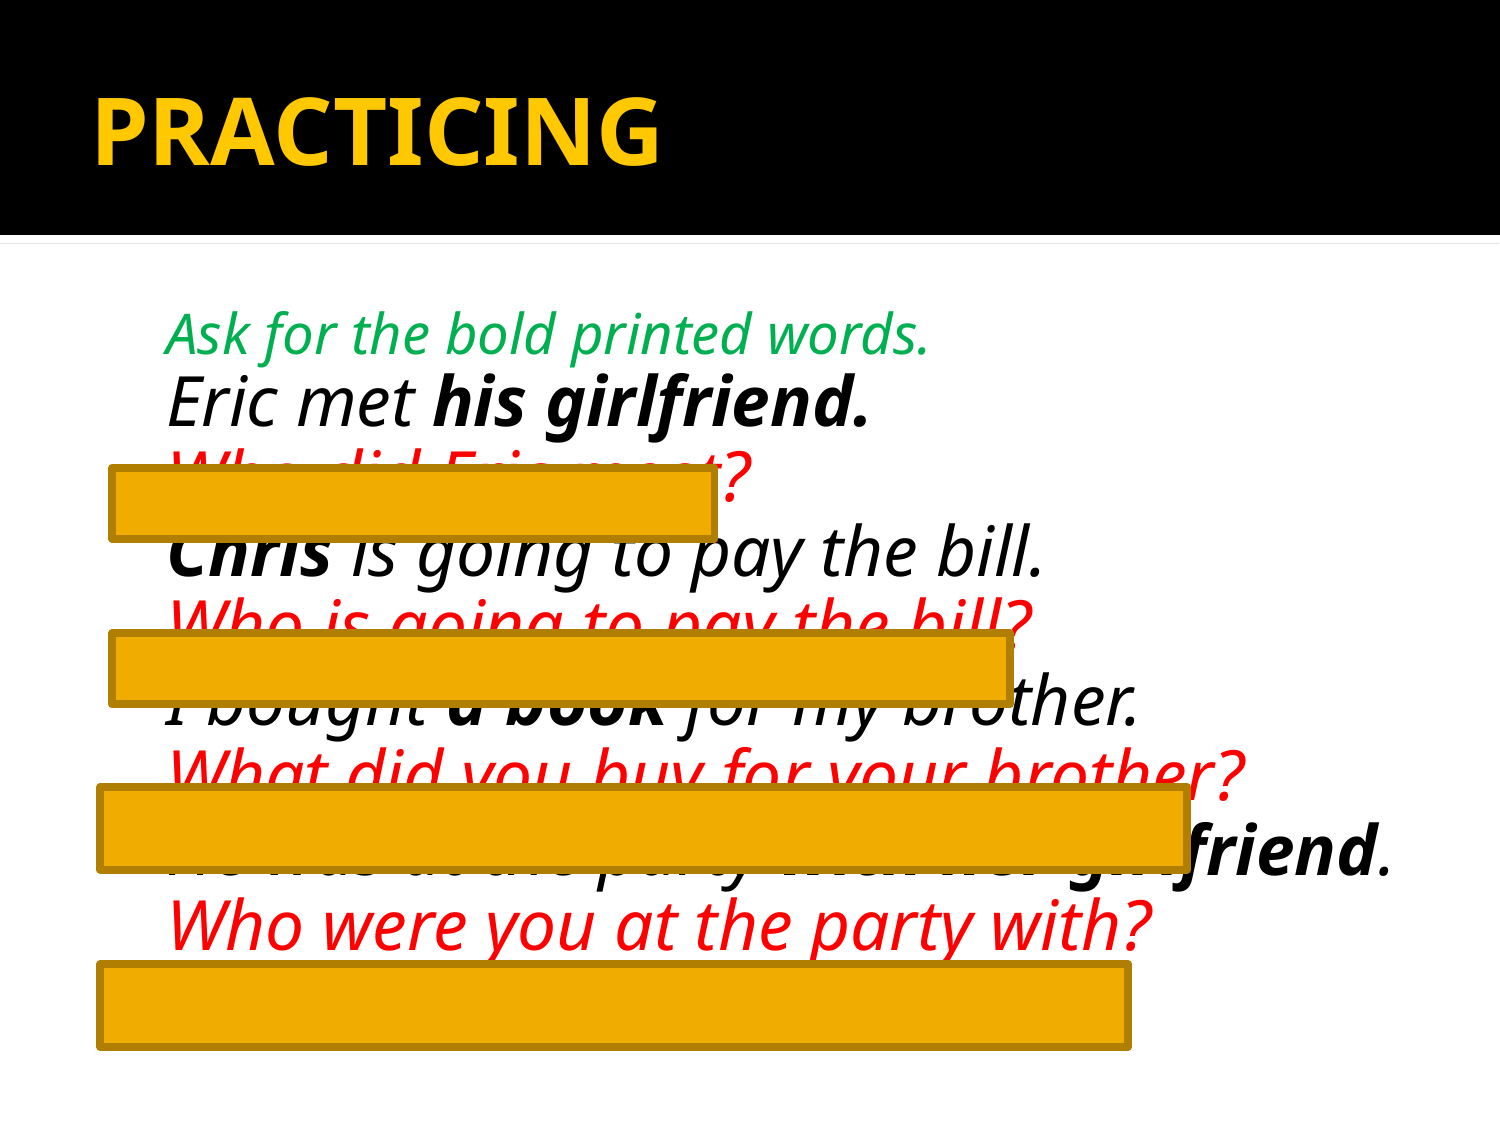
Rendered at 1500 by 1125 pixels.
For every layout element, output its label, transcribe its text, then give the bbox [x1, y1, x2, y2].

text_box [112, 633, 1010, 704]
text_box [100, 787, 1187, 870]
list Ask for the bold printed words. Eric met his girlfriend. Who did Eric meet? Chris is going to pay the bill. Who is going to pay the bill? I bought a book for my brother. What did you buy for your brother? He was at the party with her girlfriend. Who were you at the party with? [75, 291, 1426, 1051]
text_box [112, 468, 715, 539]
title PRACTICING [75, 25, 1426, 232]
text_box [100, 964, 1128, 1047]
